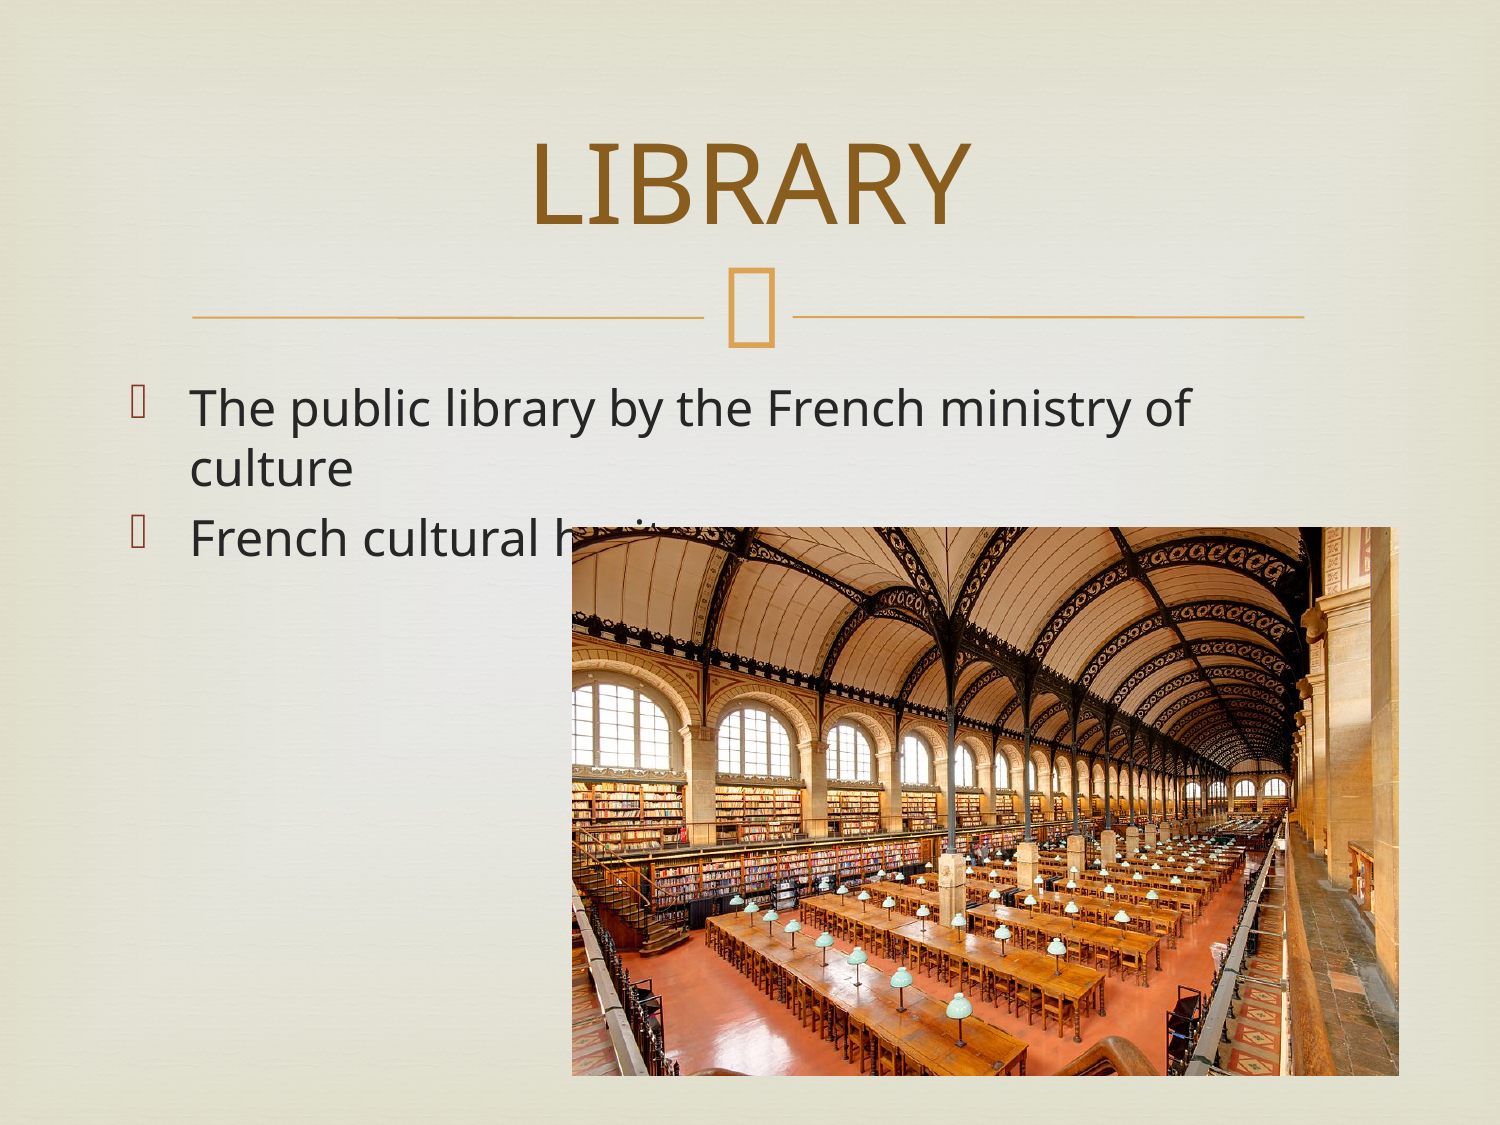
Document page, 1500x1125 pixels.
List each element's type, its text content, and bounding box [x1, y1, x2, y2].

list The public library by the French ministry of culture French cultural heritage [114, 368, 1386, 1005]
picture [572, 527, 1399, 1076]
title LIBRARY [112, 93, 1386, 267]
